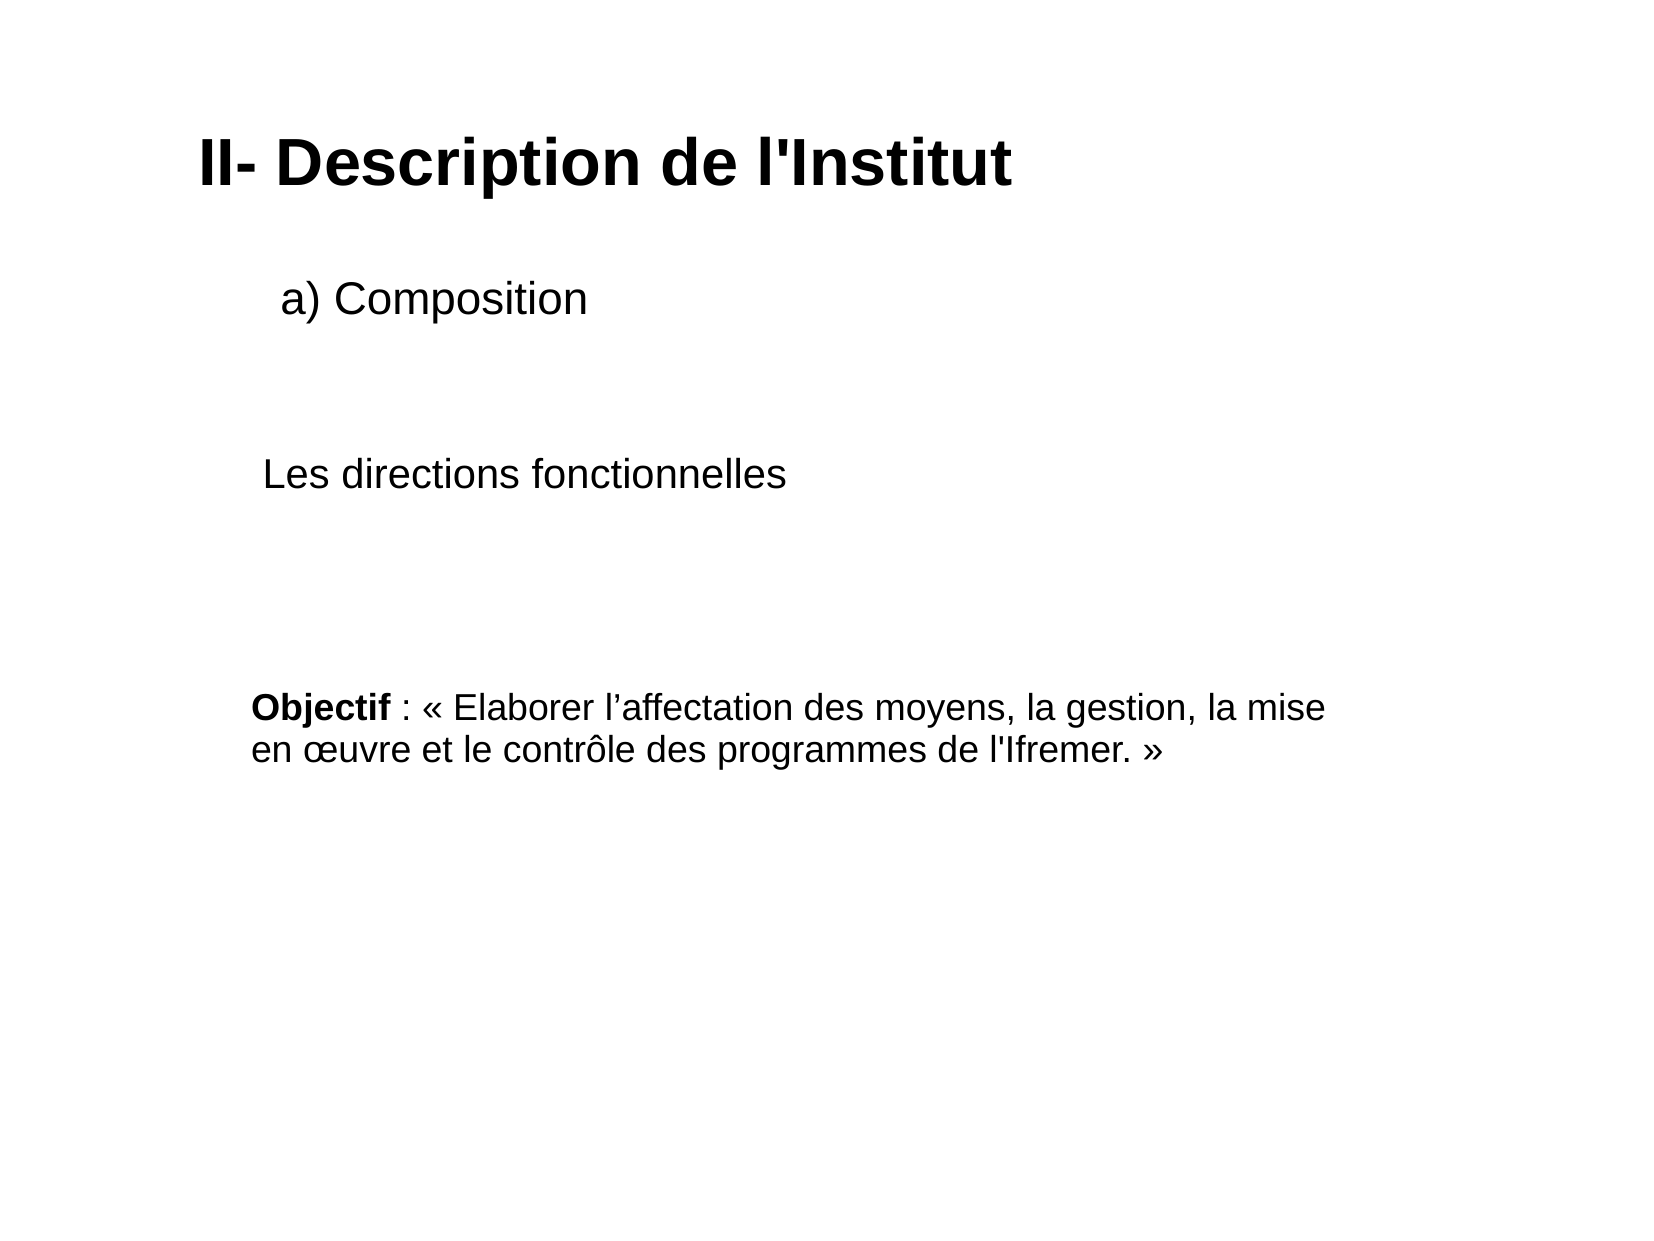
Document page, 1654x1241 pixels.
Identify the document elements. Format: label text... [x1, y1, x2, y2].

text_box Objectif : « Elaborer l’affectation des moyens, la gestion, la mise en œuvre et le contrôle des programmes de l'Ifremer. » [236, 679, 1388, 780]
text_box a) Composition [265, 265, 827, 332]
text_box II- Description de l'Institut [183, 117, 1029, 207]
text_box Les directions fonctionnelles [236, 442, 1477, 1093]
